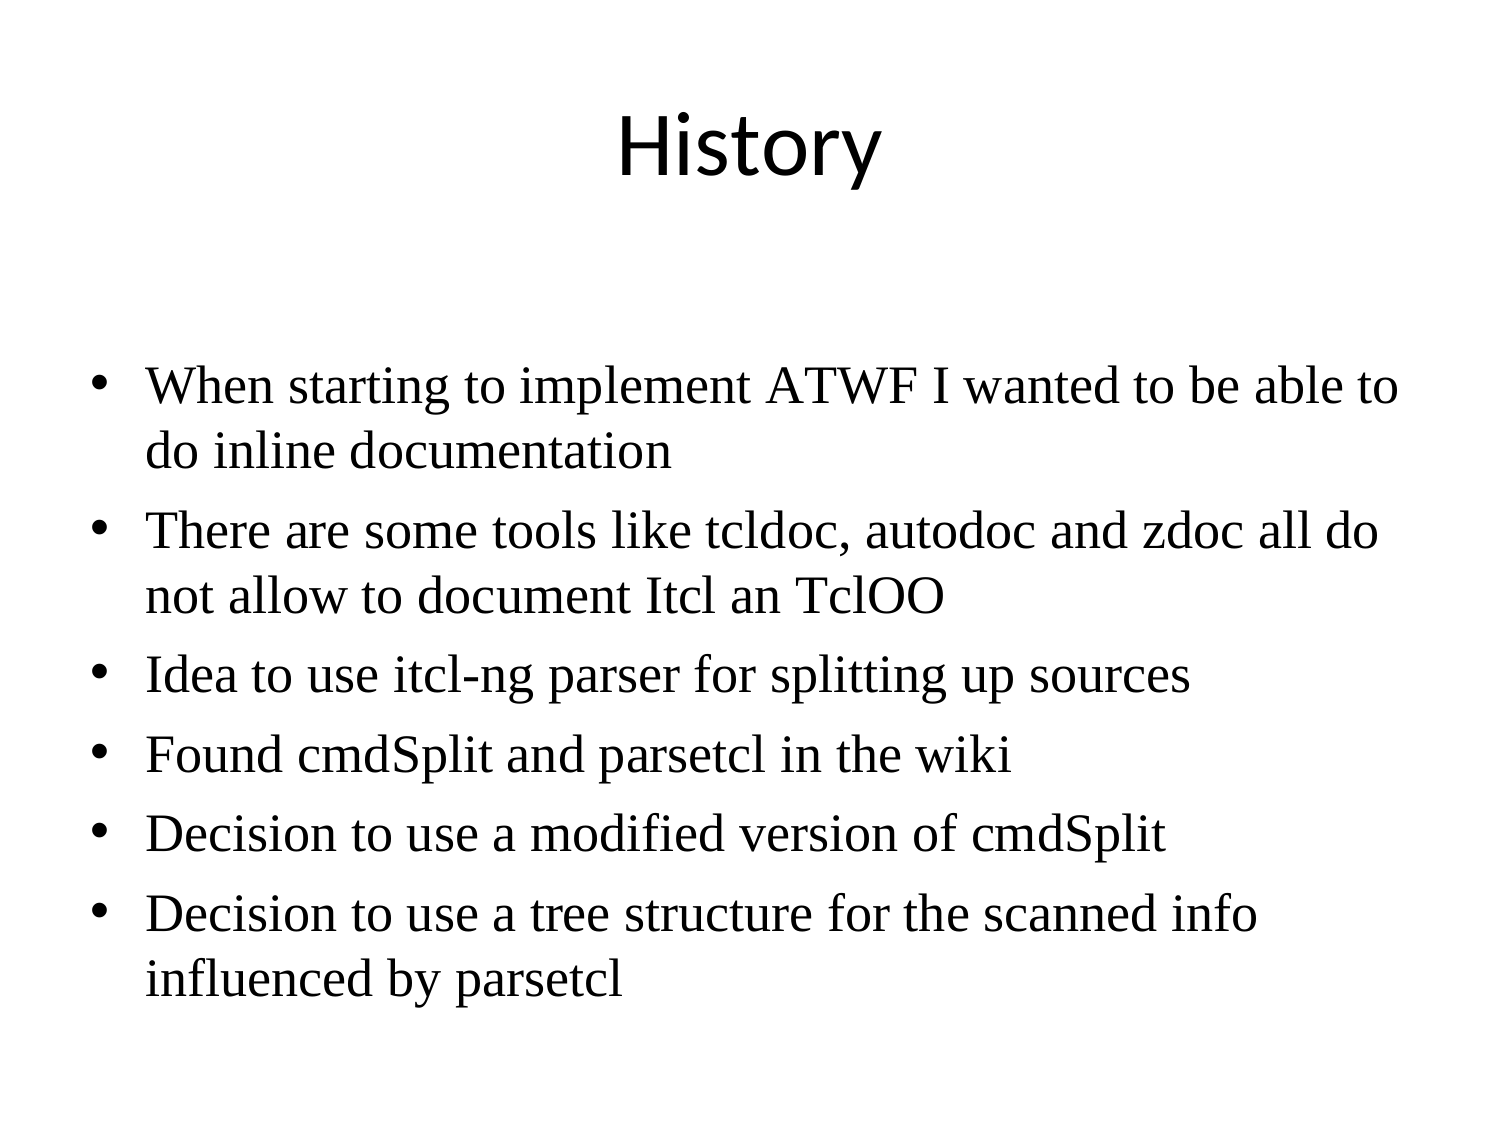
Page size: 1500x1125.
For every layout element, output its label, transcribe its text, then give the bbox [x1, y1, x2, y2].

text_box When starting to implement ATWF I wanted to be able to do inline documentation There are some tools like tcldoc, autodoc and zdoc all do not allow to document Itcl an TclOO Idea to use itcl-ng parser for splitting up sources Found cmdSplit and parsetcl in the wiki Decision to use a modified version of cmdSplit Decision to use a tree structure for the scanned info influenced by parsetcl [75, 262, 1426, 1005]
text_box History [75, 45, 1426, 233]
